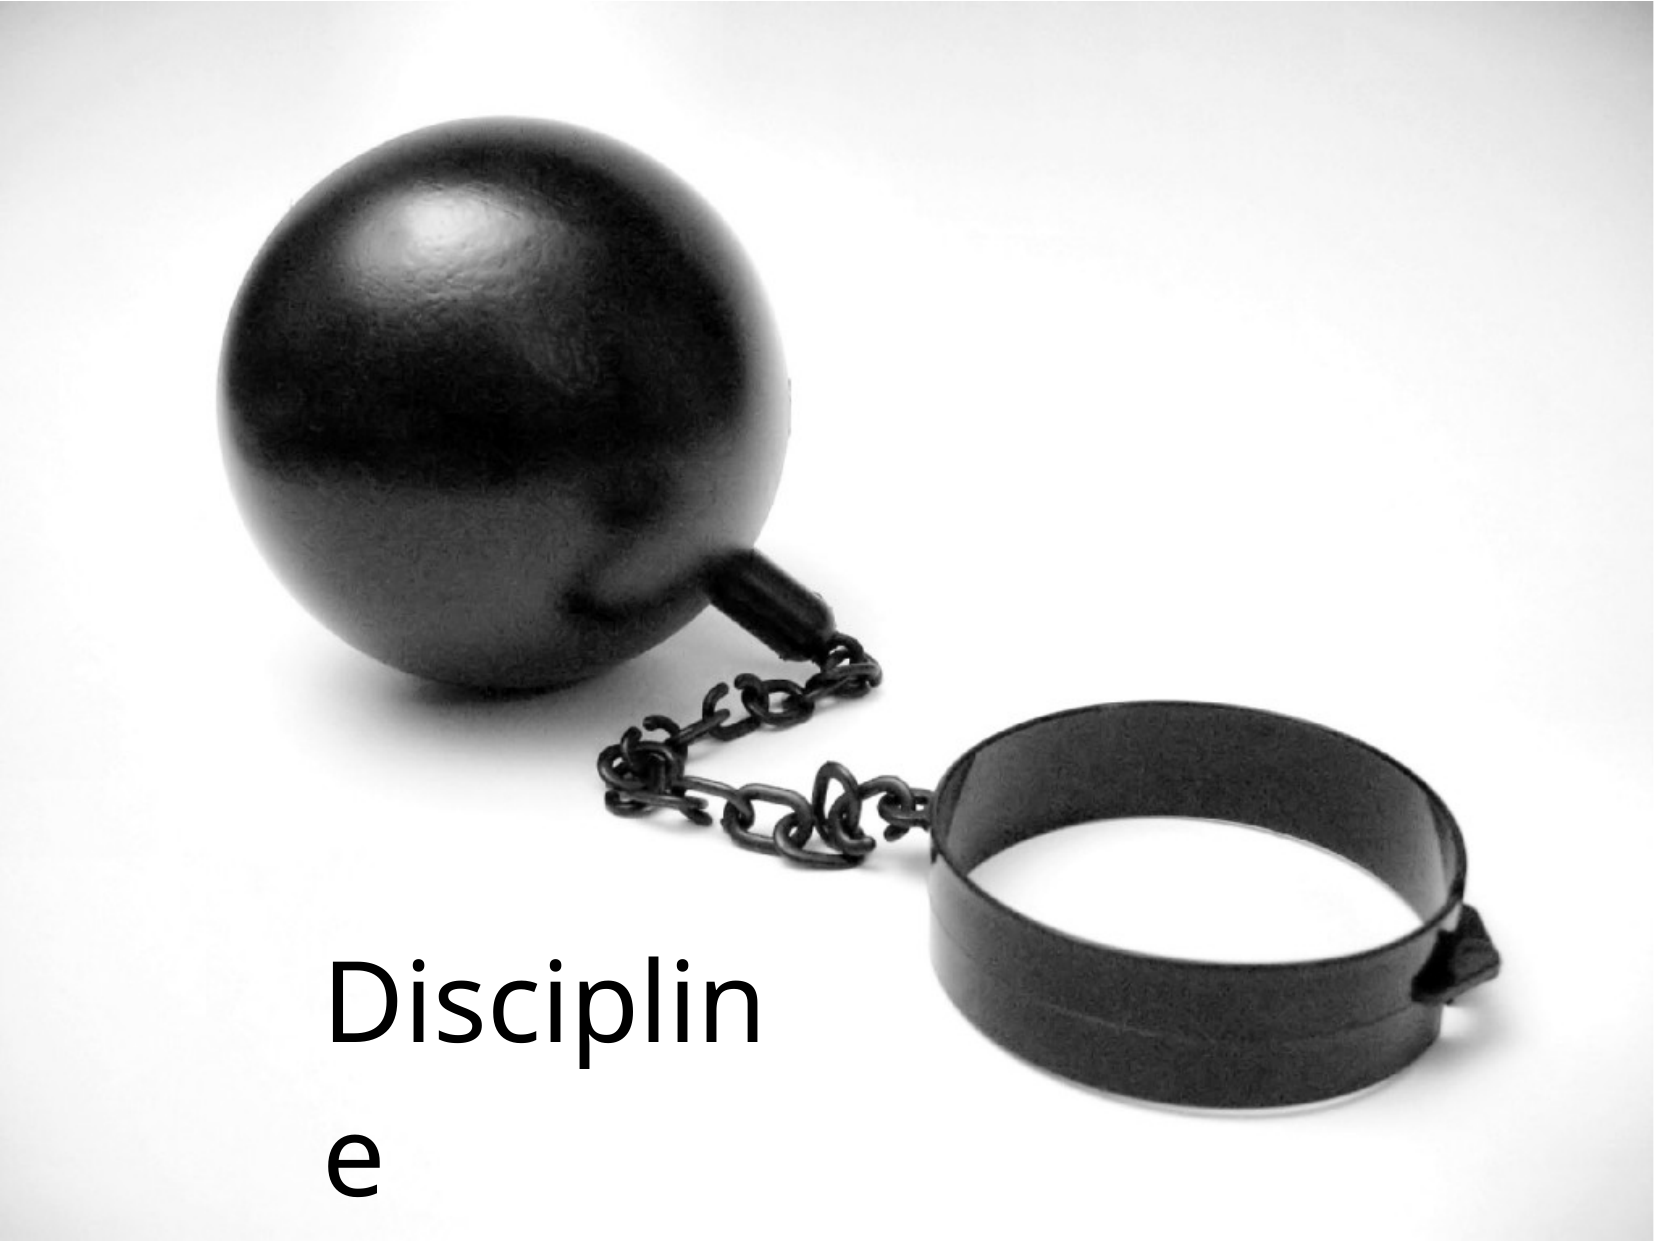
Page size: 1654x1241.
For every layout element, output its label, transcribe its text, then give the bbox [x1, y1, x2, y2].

text_box Discipline [307, 915, 819, 1078]
picture [0, 1, 1654, 1241]
